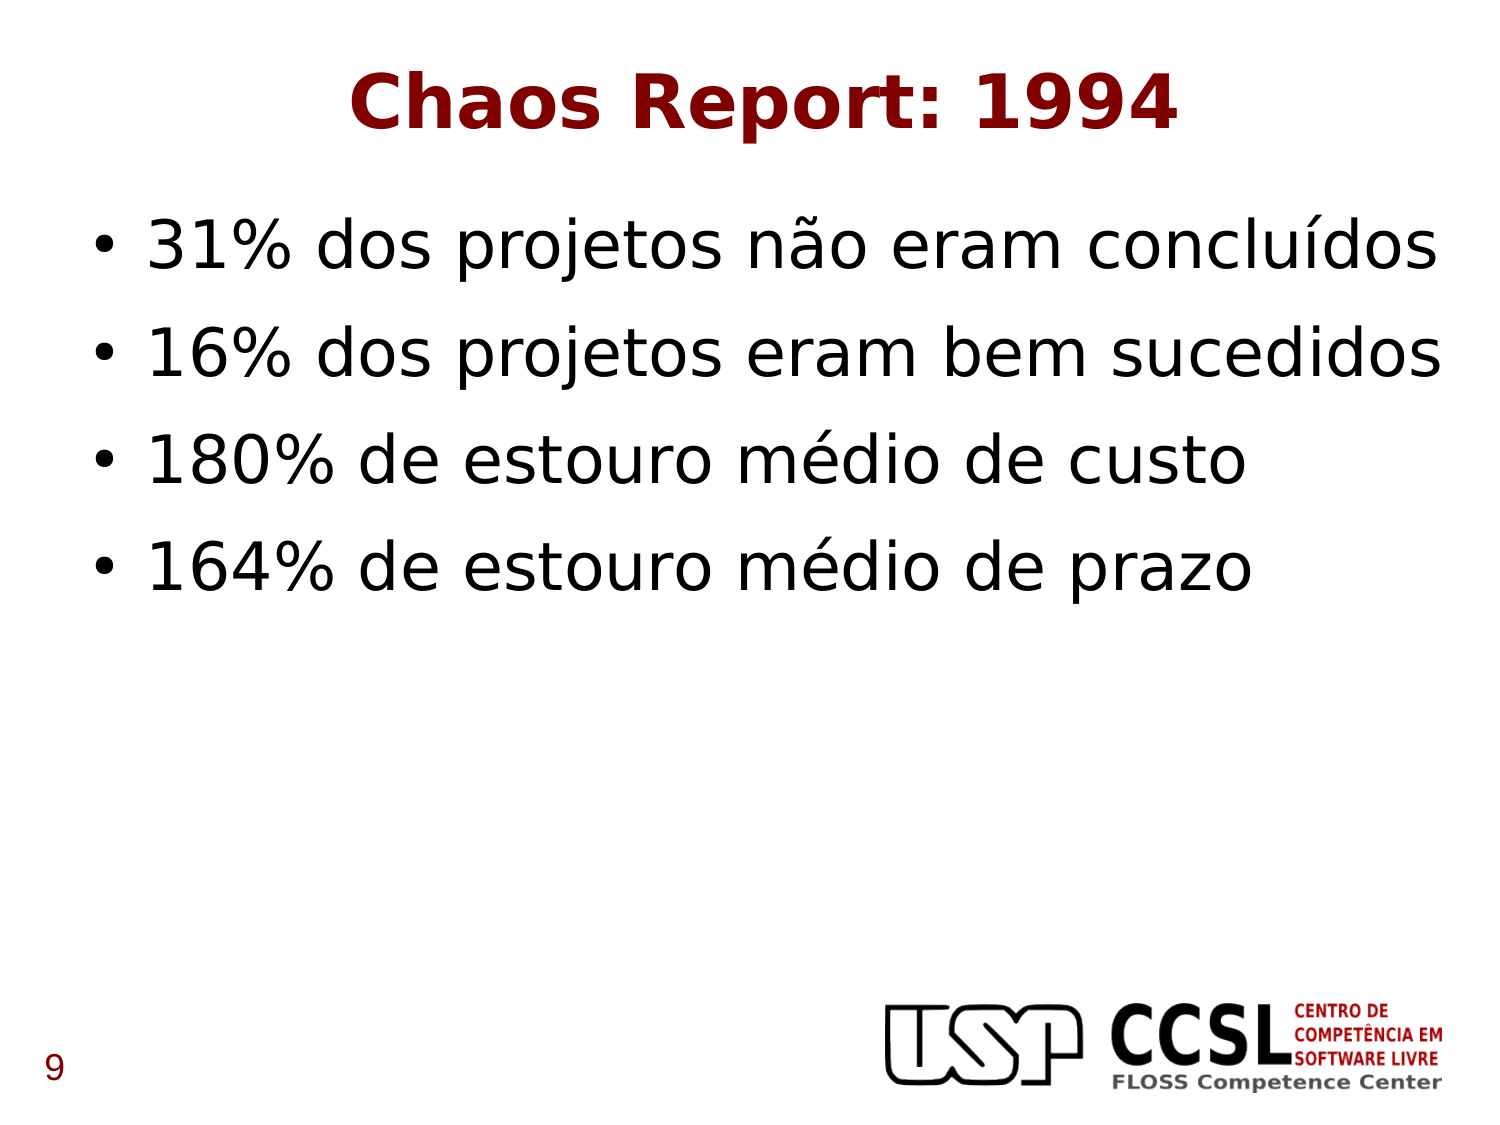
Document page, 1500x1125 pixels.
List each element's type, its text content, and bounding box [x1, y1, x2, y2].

title Chaos Report: 1994 [70, 27, 1459, 178]
list 31% dos projetos não eram concluídos 16% dos projetos eram bem sucedidos 180% de estouro médio de custo 164% de estouro médio de prazo [75, 206, 1447, 950]
picture [885, 1003, 1442, 1093]
